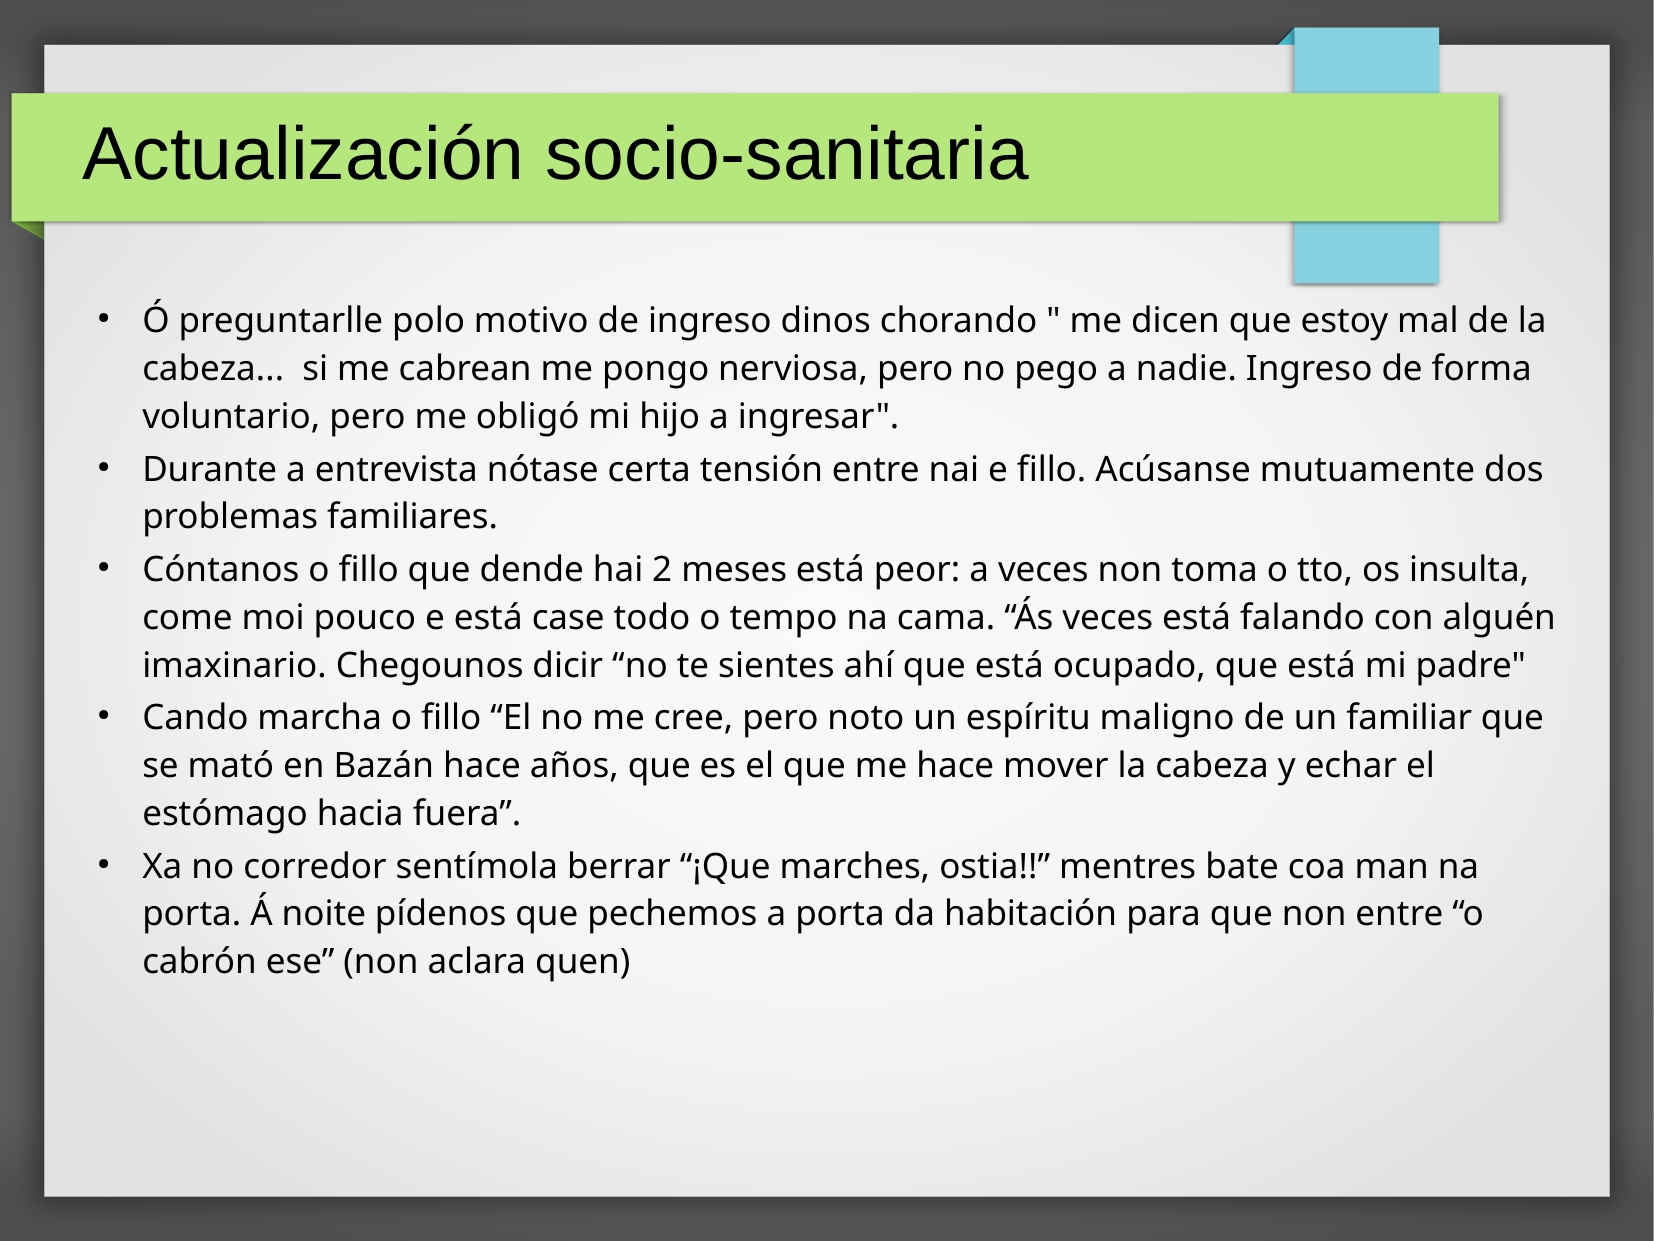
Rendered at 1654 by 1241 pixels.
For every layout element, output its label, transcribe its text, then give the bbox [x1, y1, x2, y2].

title Actualización socio-sanitaria [82, 94, 1264, 213]
list Ó preguntarlle polo motivo de ingreso dinos chorando " me dicen que estoy mal de la cabeza... si me cabrean me pongo nerviosa, pero no pego a nadie. Ingreso de forma voluntario, pero me obligó mi hijo a ingresar". Durante a entrevista nótase certa tensión entre nai e fillo. Acúsanse mutuamente dos problemas familiares. Cóntanos o fillo que dende hai 2 meses está peor: a veces non toma o tto, os insulta, come moi pouco e está case todo o tempo na cama. “Ás veces está falando con alguén imaxinario. Chegounos dicir “no te sientes ahí que está ocupado, que está mi padre" Cando marcha o fillo “El no me cree, pero noto un espíritu maligno de un familiar que se mató en Bazán hace años, que es el que me hace mover la cabeza y echar el estómago hacia fuera”. Xa no corredor sentímola berrar “¡Que marches, ostia!!” mentres bate coa man na porta. Á noite pídenos que pechemos a porta da habitación para que non entre “o cabrón ese” (non aclara quen) [82, 295, 1571, 1015]
picture [0, 0, 1654, 1241]
